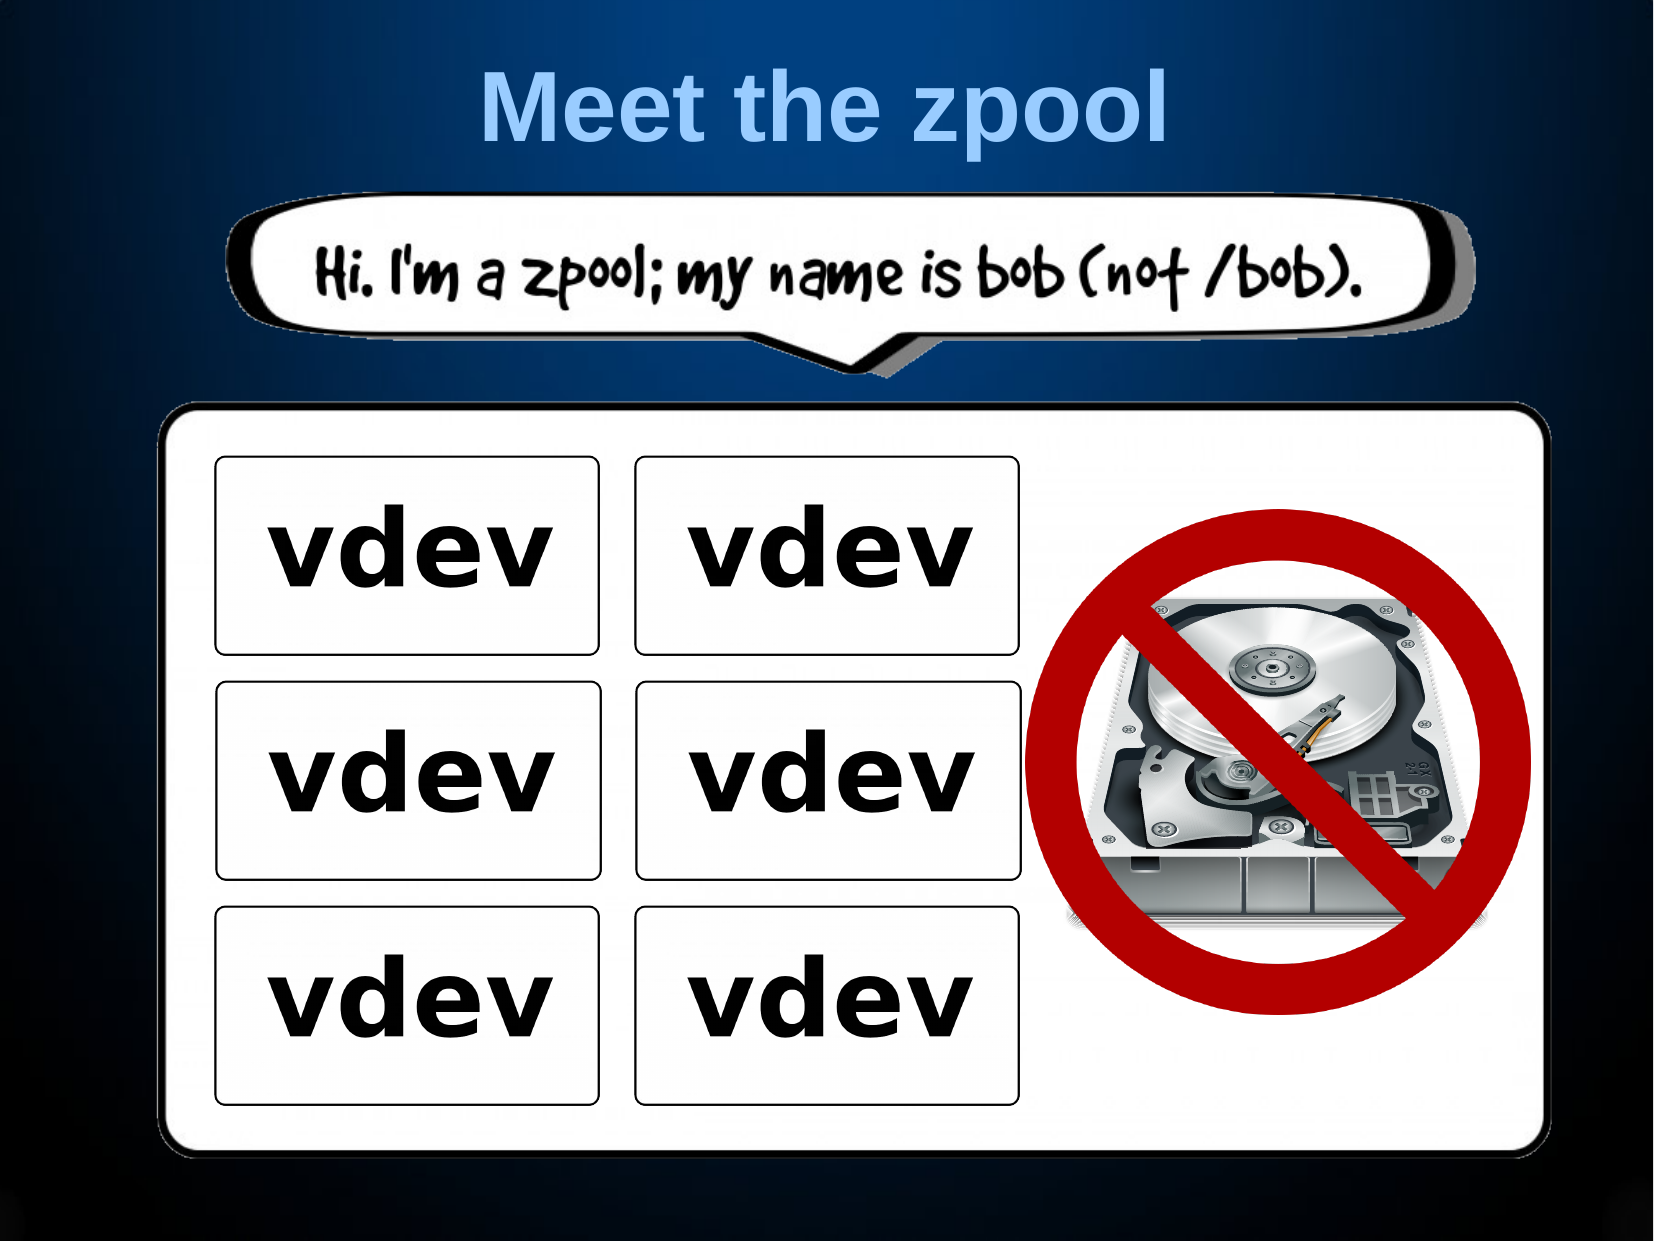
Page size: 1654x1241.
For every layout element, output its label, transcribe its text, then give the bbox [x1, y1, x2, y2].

picture [0, 0, 1654, 1241]
title Meet the zpool [0, 2, 1651, 89]
